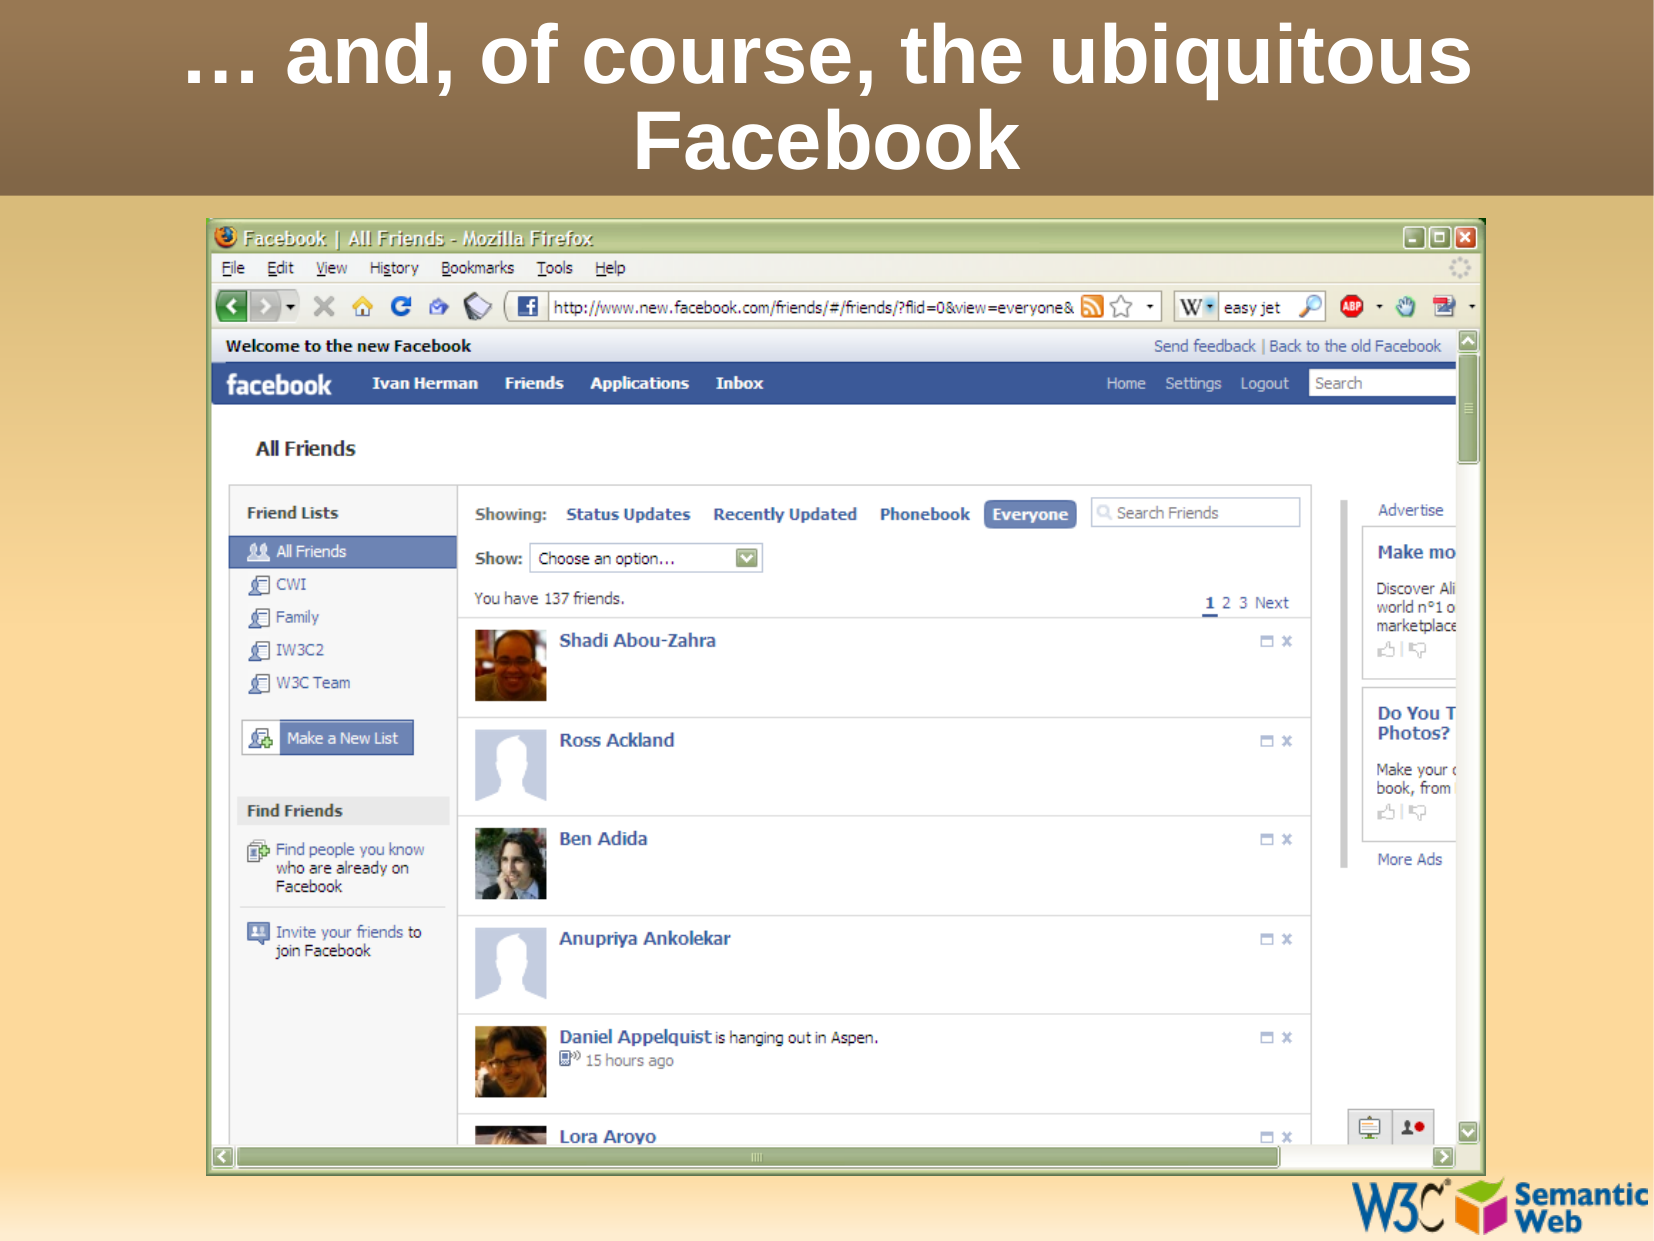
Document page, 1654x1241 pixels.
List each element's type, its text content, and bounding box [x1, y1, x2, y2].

picture [0, 196, 1654, 1241]
title … and, of course, the ubiquitous Facebook [0, 0, 1654, 196]
